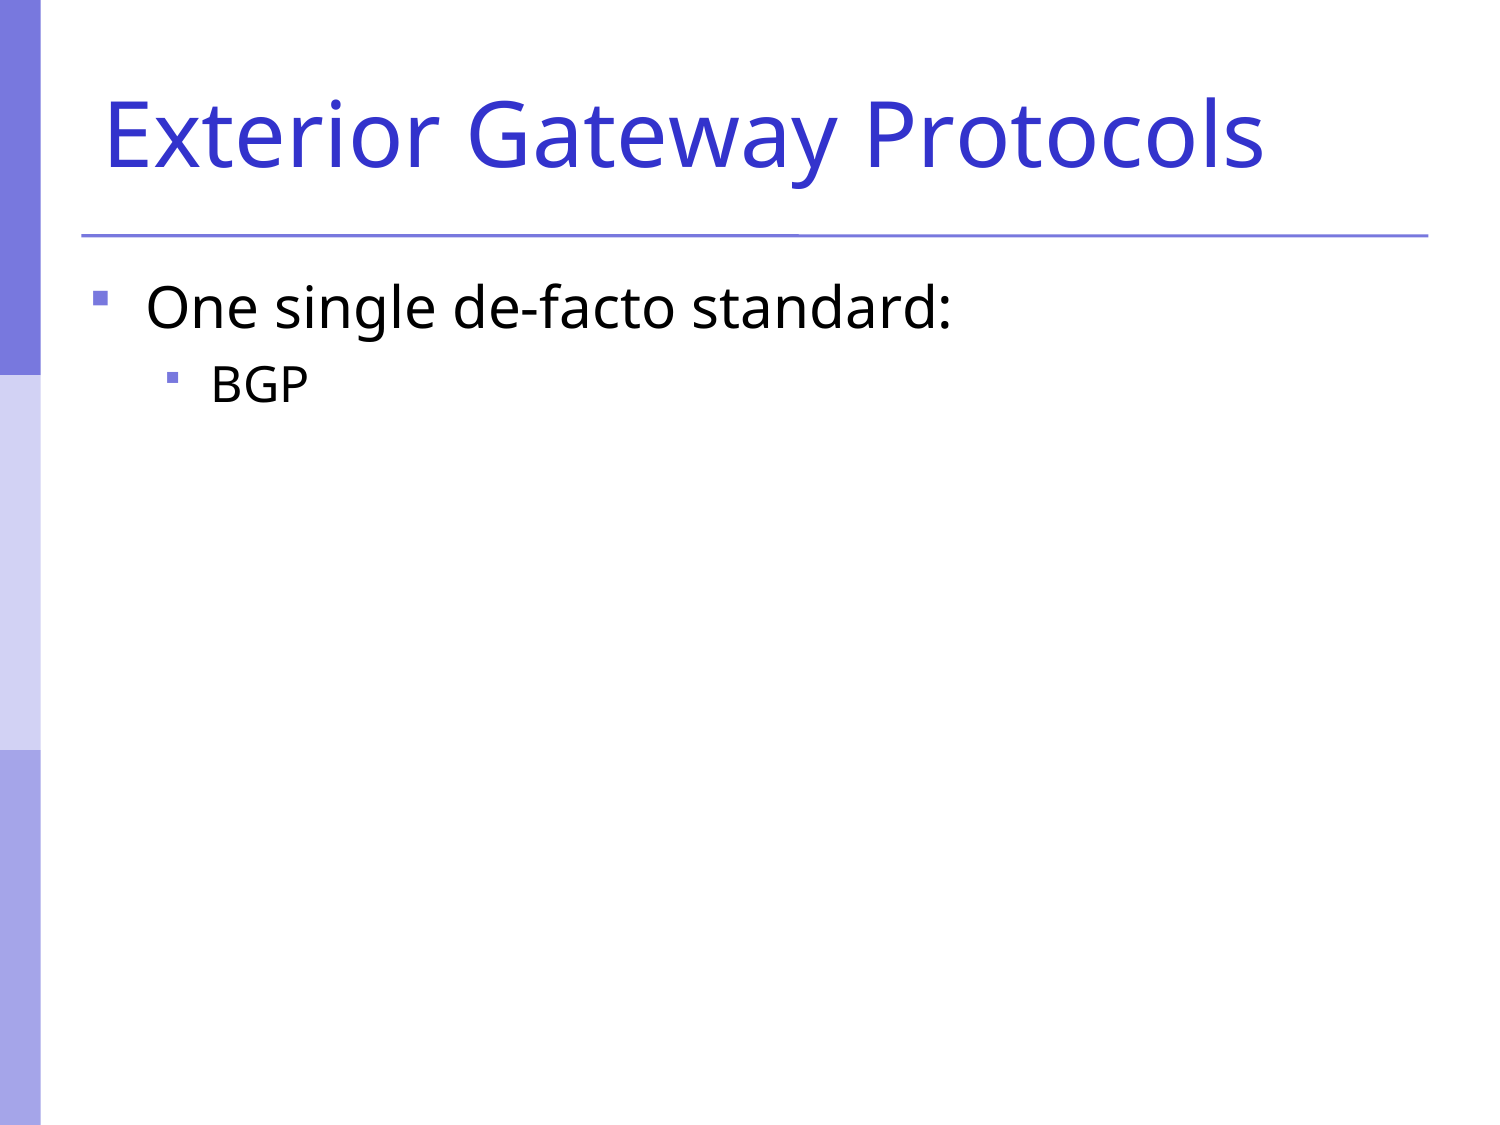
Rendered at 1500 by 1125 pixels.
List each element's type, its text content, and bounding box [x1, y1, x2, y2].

text_box One single de-facto standard: BGP [74, 262, 1350, 1026]
text_box Exterior Gateway Protocols [87, 37, 1363, 225]
